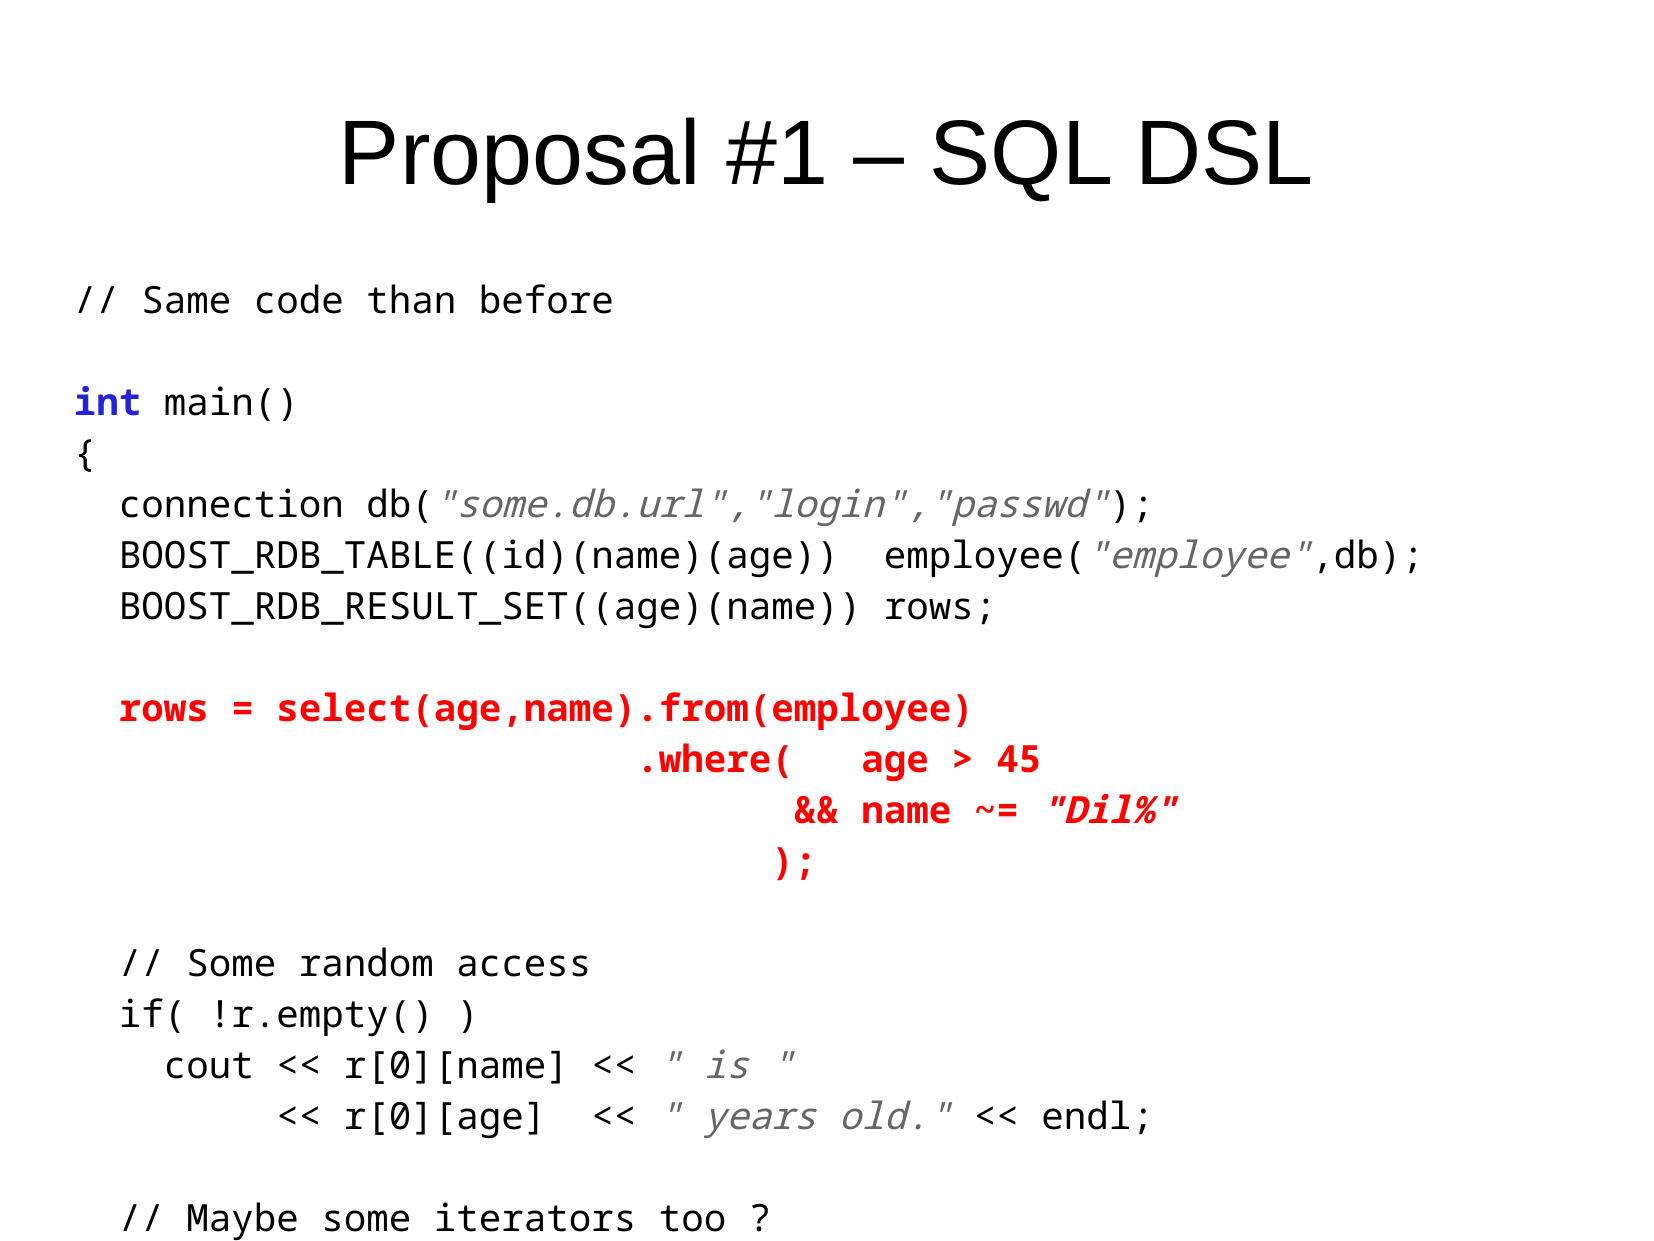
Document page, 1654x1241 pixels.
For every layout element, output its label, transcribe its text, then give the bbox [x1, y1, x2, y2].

text_box // Same code than before int main() { connection db("some.db.url","login","passwd"); BOOST_RDB_TABLE((id)(name)(age)) employee("employee",db); BOOST_RDB_RESULT_SET((age)(name)) rows; rows = select(age,name).from(employee) .where( age > 45 && name ~= "Dil%" ); // Some random access if( !r.empty() ) cout << r[0][name] << " is " << r[0][age] << " years old." << endl; // Maybe some iterators too ? } [59, 265, 1595, 1159]
title Proposal #1 – SQL DSL [82, 49, 1571, 257]
